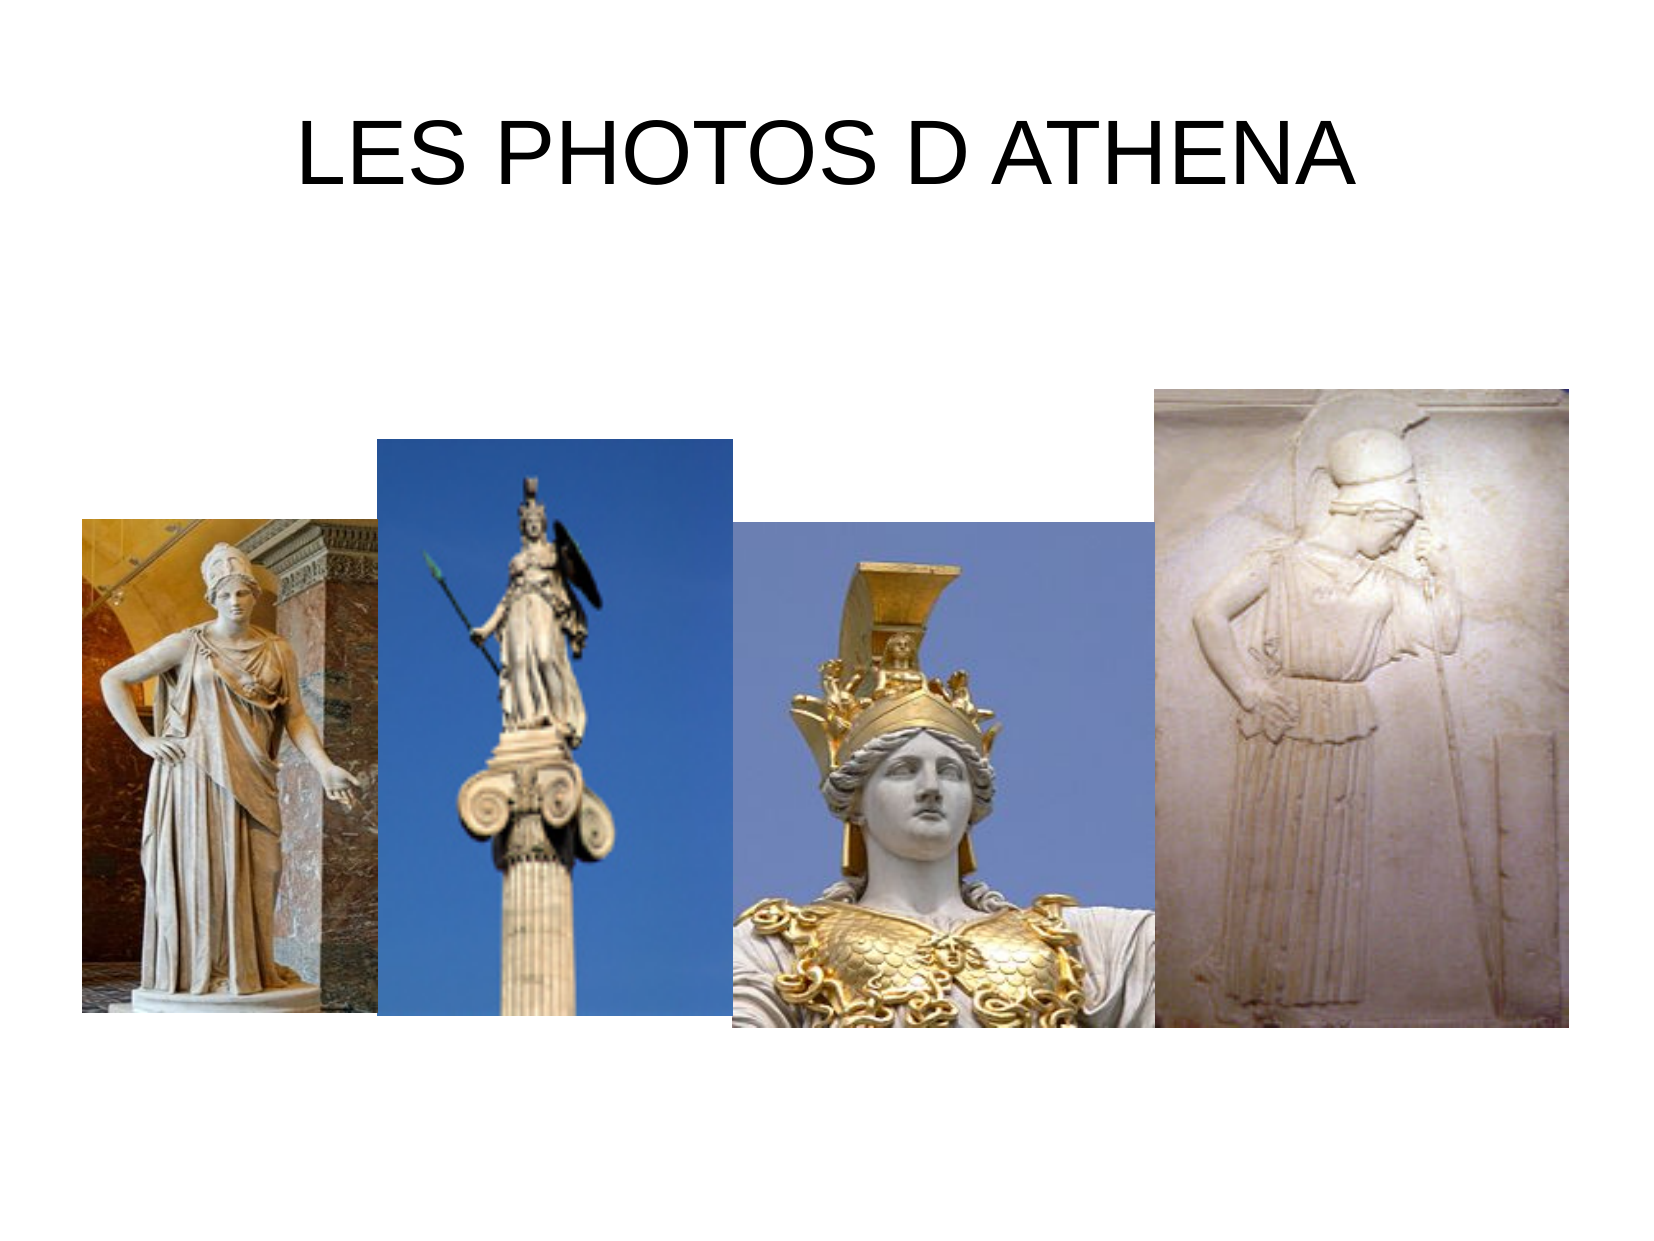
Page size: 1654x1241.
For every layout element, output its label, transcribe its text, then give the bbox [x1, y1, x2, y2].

title LES PHOTOS D ATHENA [82, 49, 1571, 257]
picture [82, 389, 1569, 1028]
